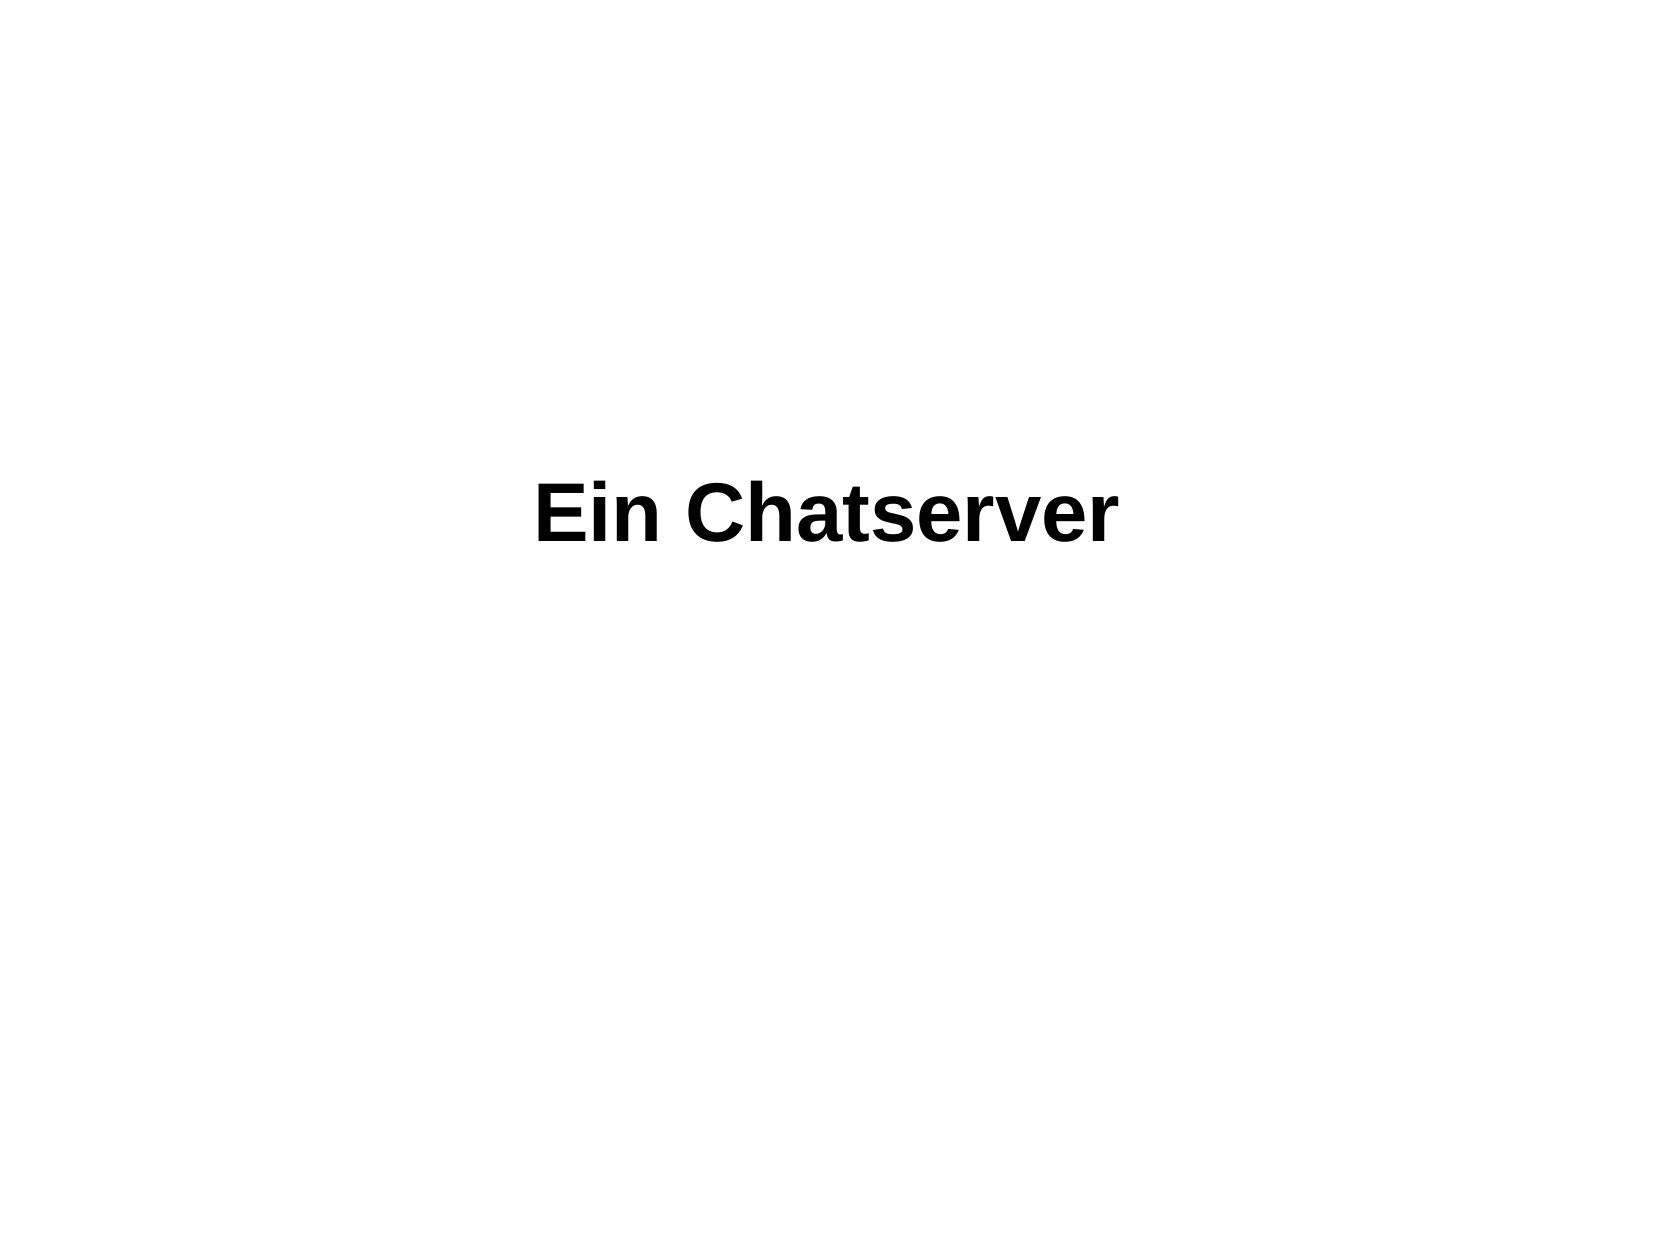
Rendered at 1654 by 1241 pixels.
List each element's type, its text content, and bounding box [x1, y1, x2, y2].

title Ein Chatserver [82, 417, 1571, 610]
